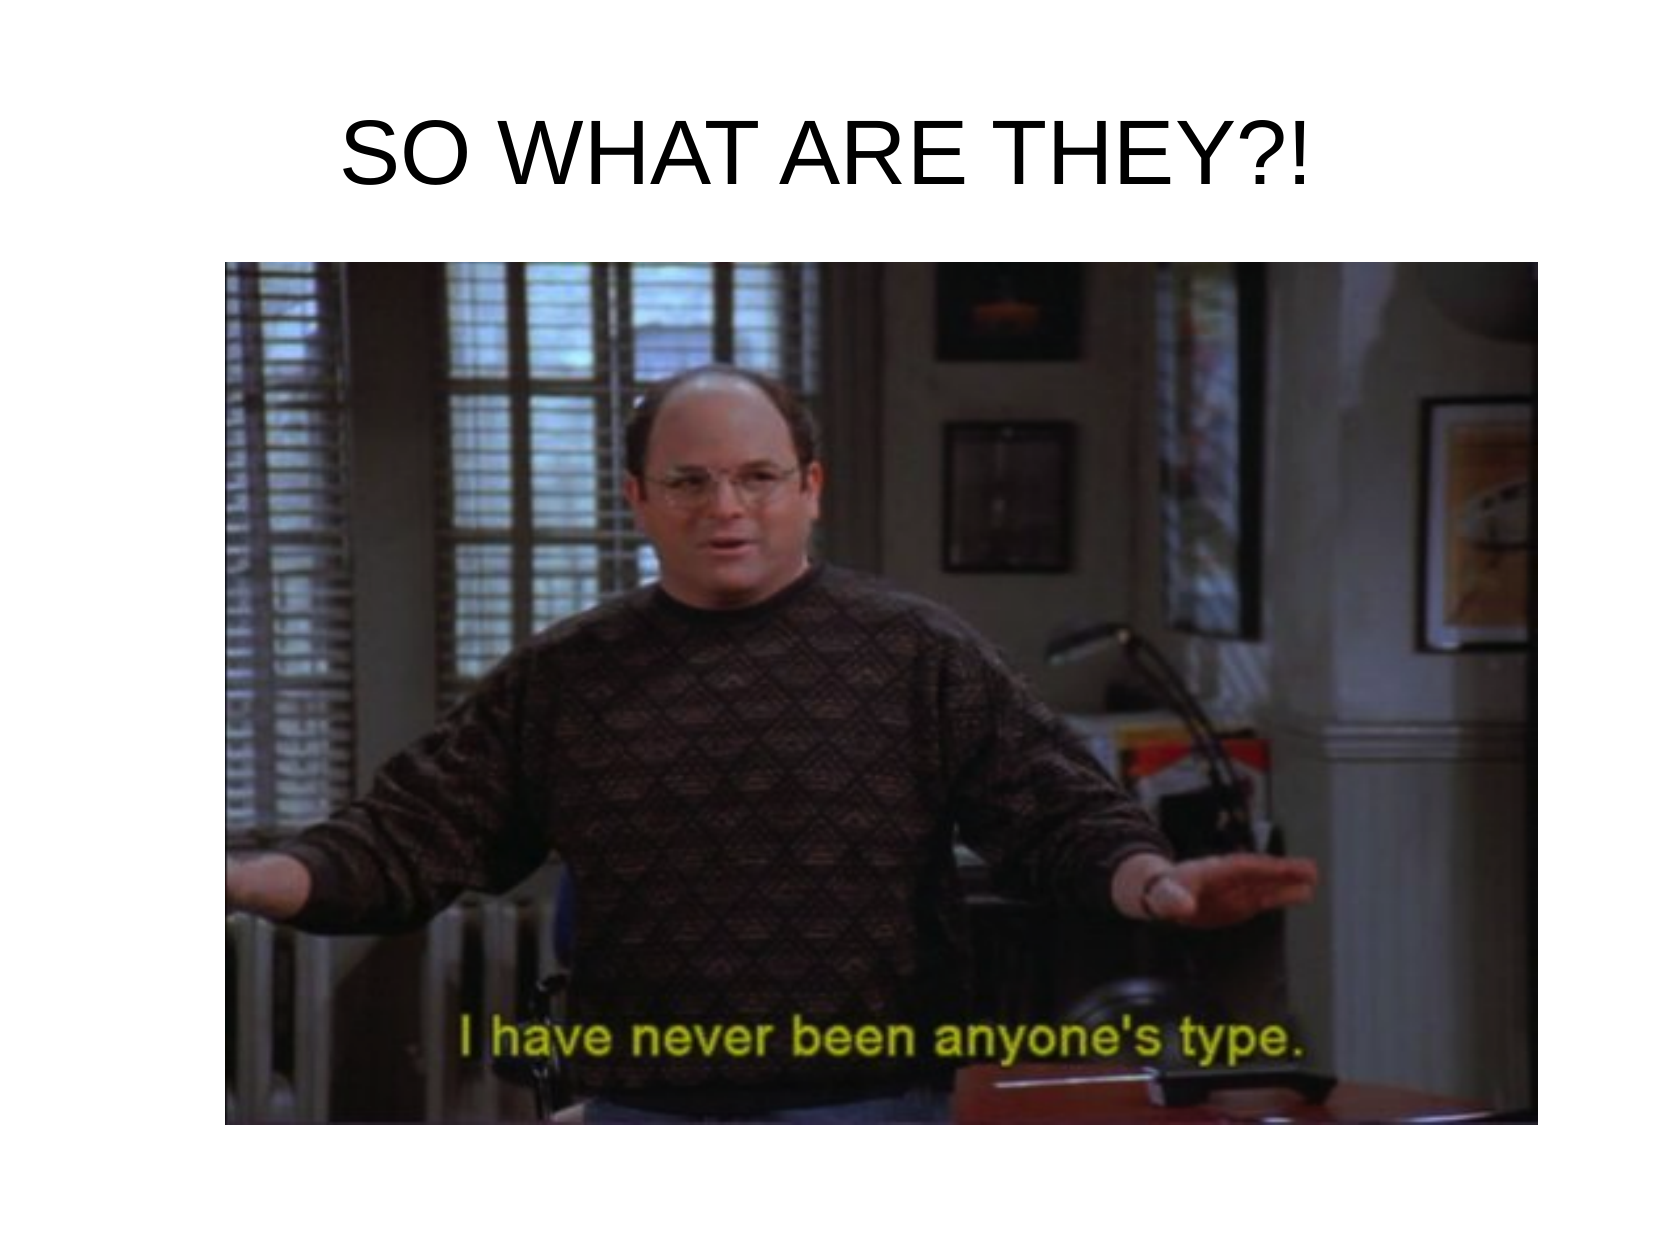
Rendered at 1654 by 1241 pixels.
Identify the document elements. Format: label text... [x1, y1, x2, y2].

title SO WHAT ARE THEY?! [82, 49, 1571, 257]
picture [225, 262, 1538, 1126]
